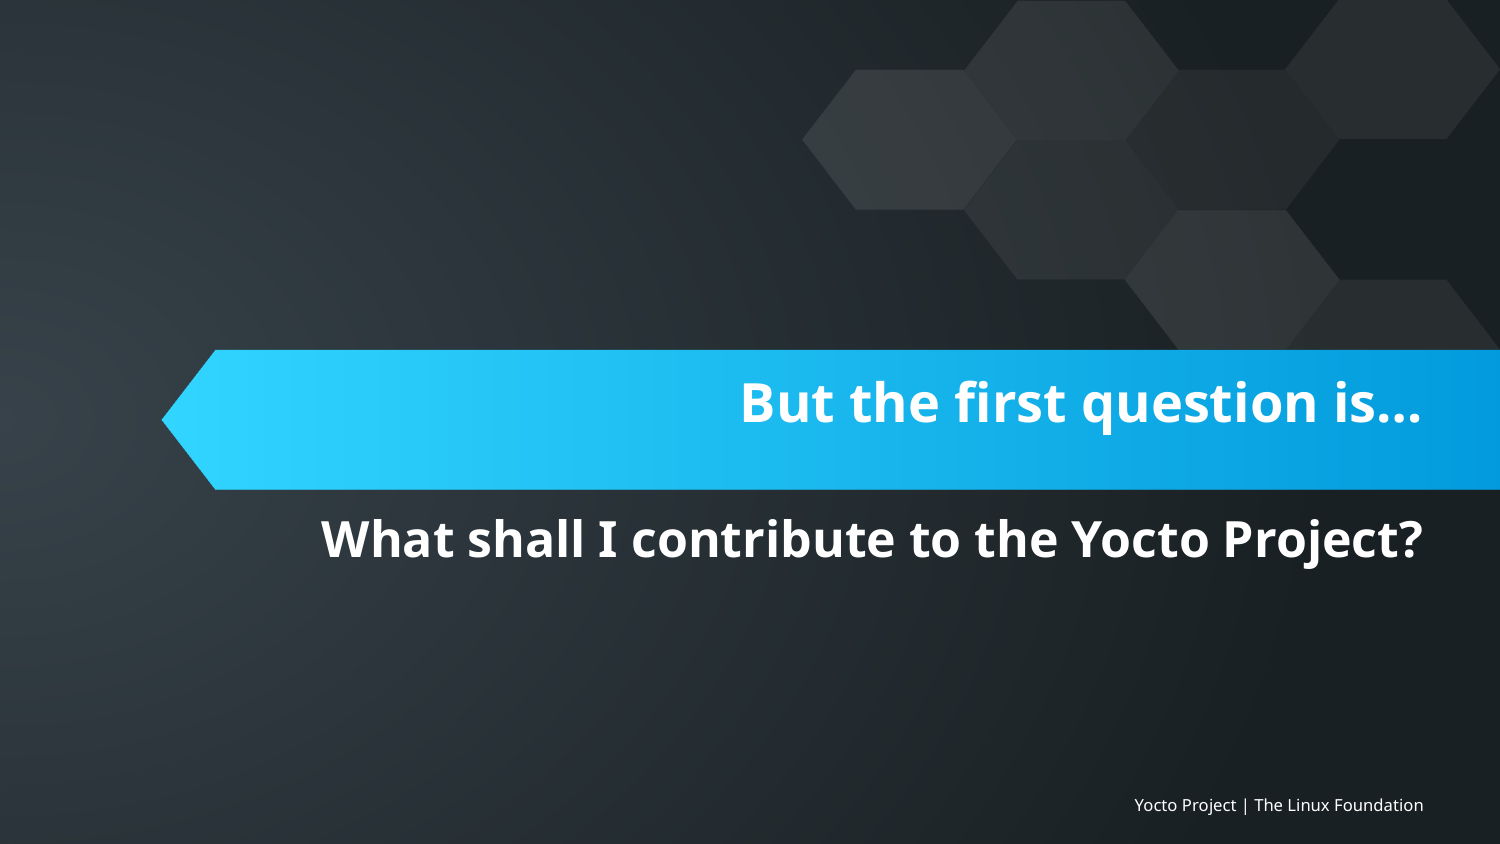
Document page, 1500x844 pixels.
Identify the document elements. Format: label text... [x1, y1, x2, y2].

list What shall I contribute to the Yocto Project? [296, 507, 1424, 615]
title But the first question is… [300, 368, 1424, 476]
picture [0, 0, 1500, 844]
